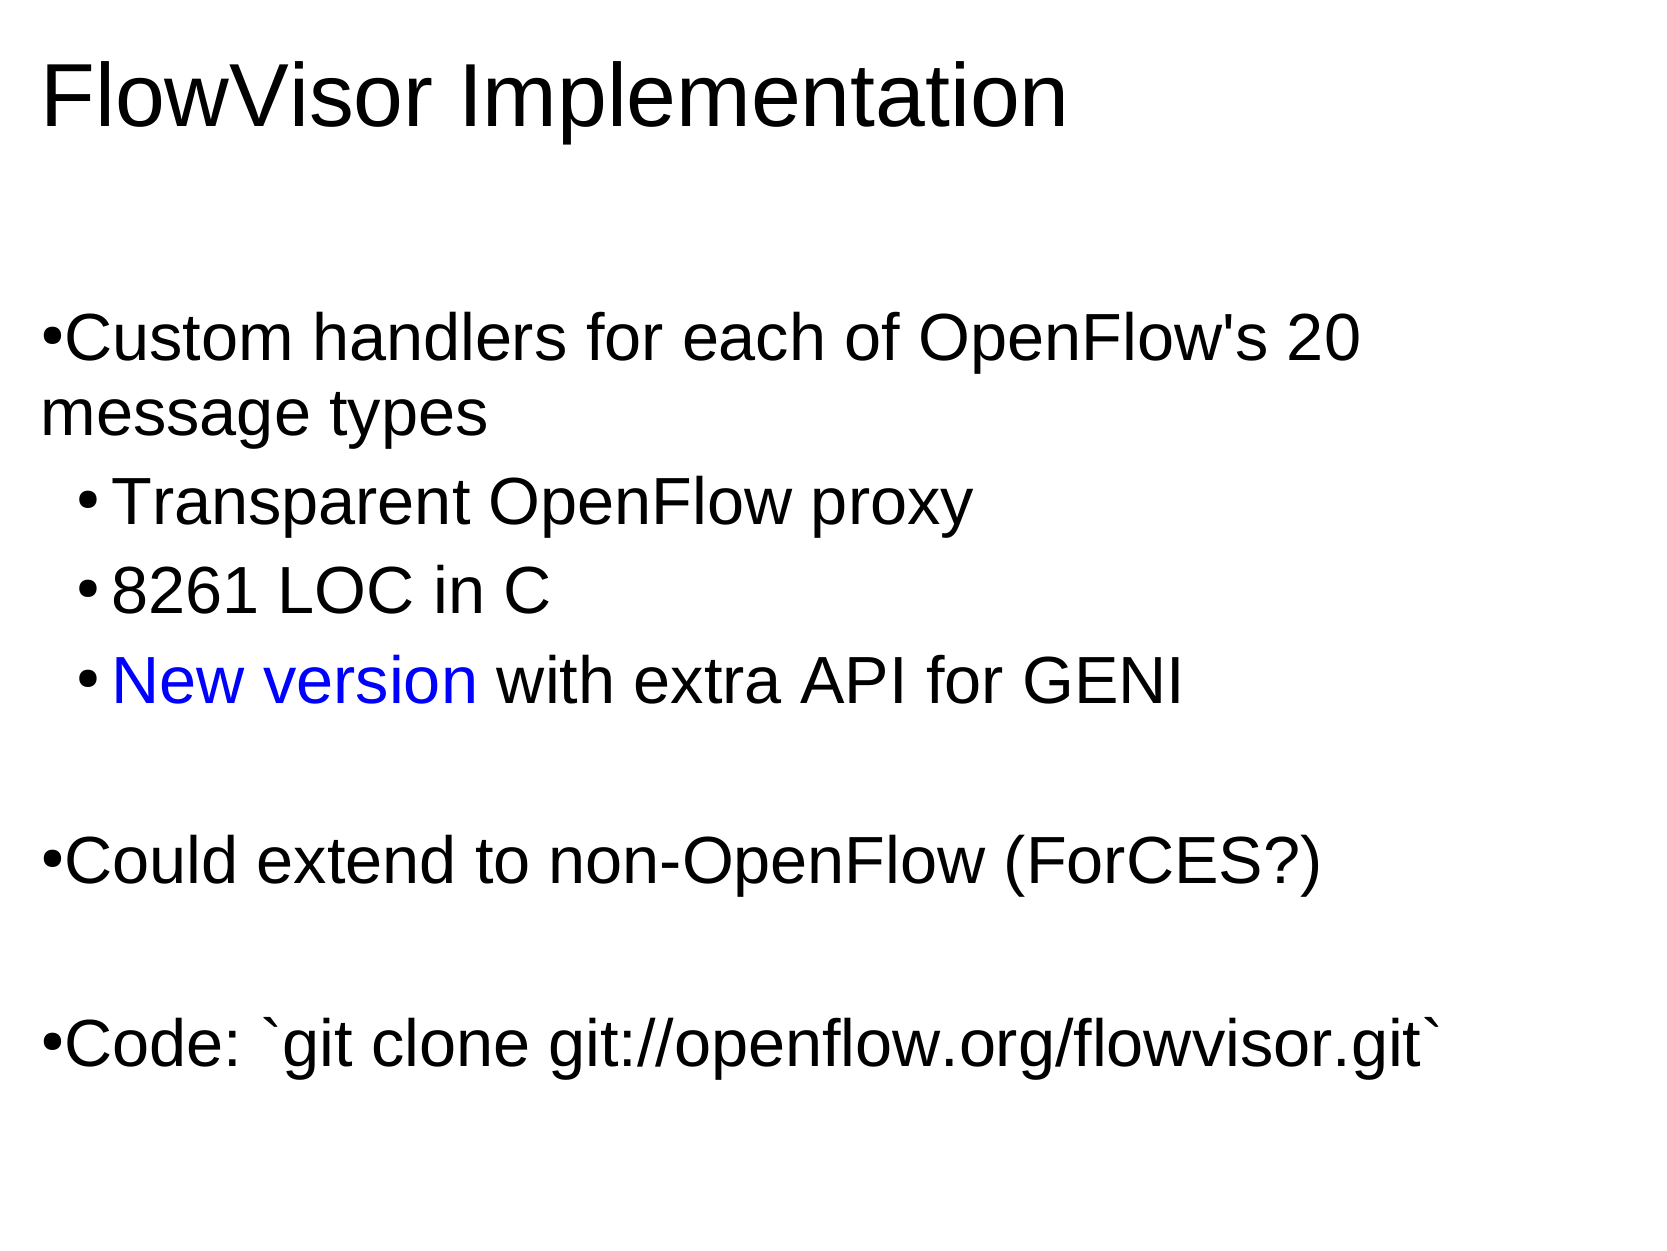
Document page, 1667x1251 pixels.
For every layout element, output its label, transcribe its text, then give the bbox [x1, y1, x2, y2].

title FlowVisor Implementation [40, 50, 1627, 201]
list Custom handlers for each of OpenFlow's 20 message types Transparent OpenFlow proxy 8261 LOC in C New version with extra API for GENI Could extend to non-OpenFlow (ForCES?) Code: `git clone git://openflow.org/flowvisor.git` [40, 300, 1627, 1201]
